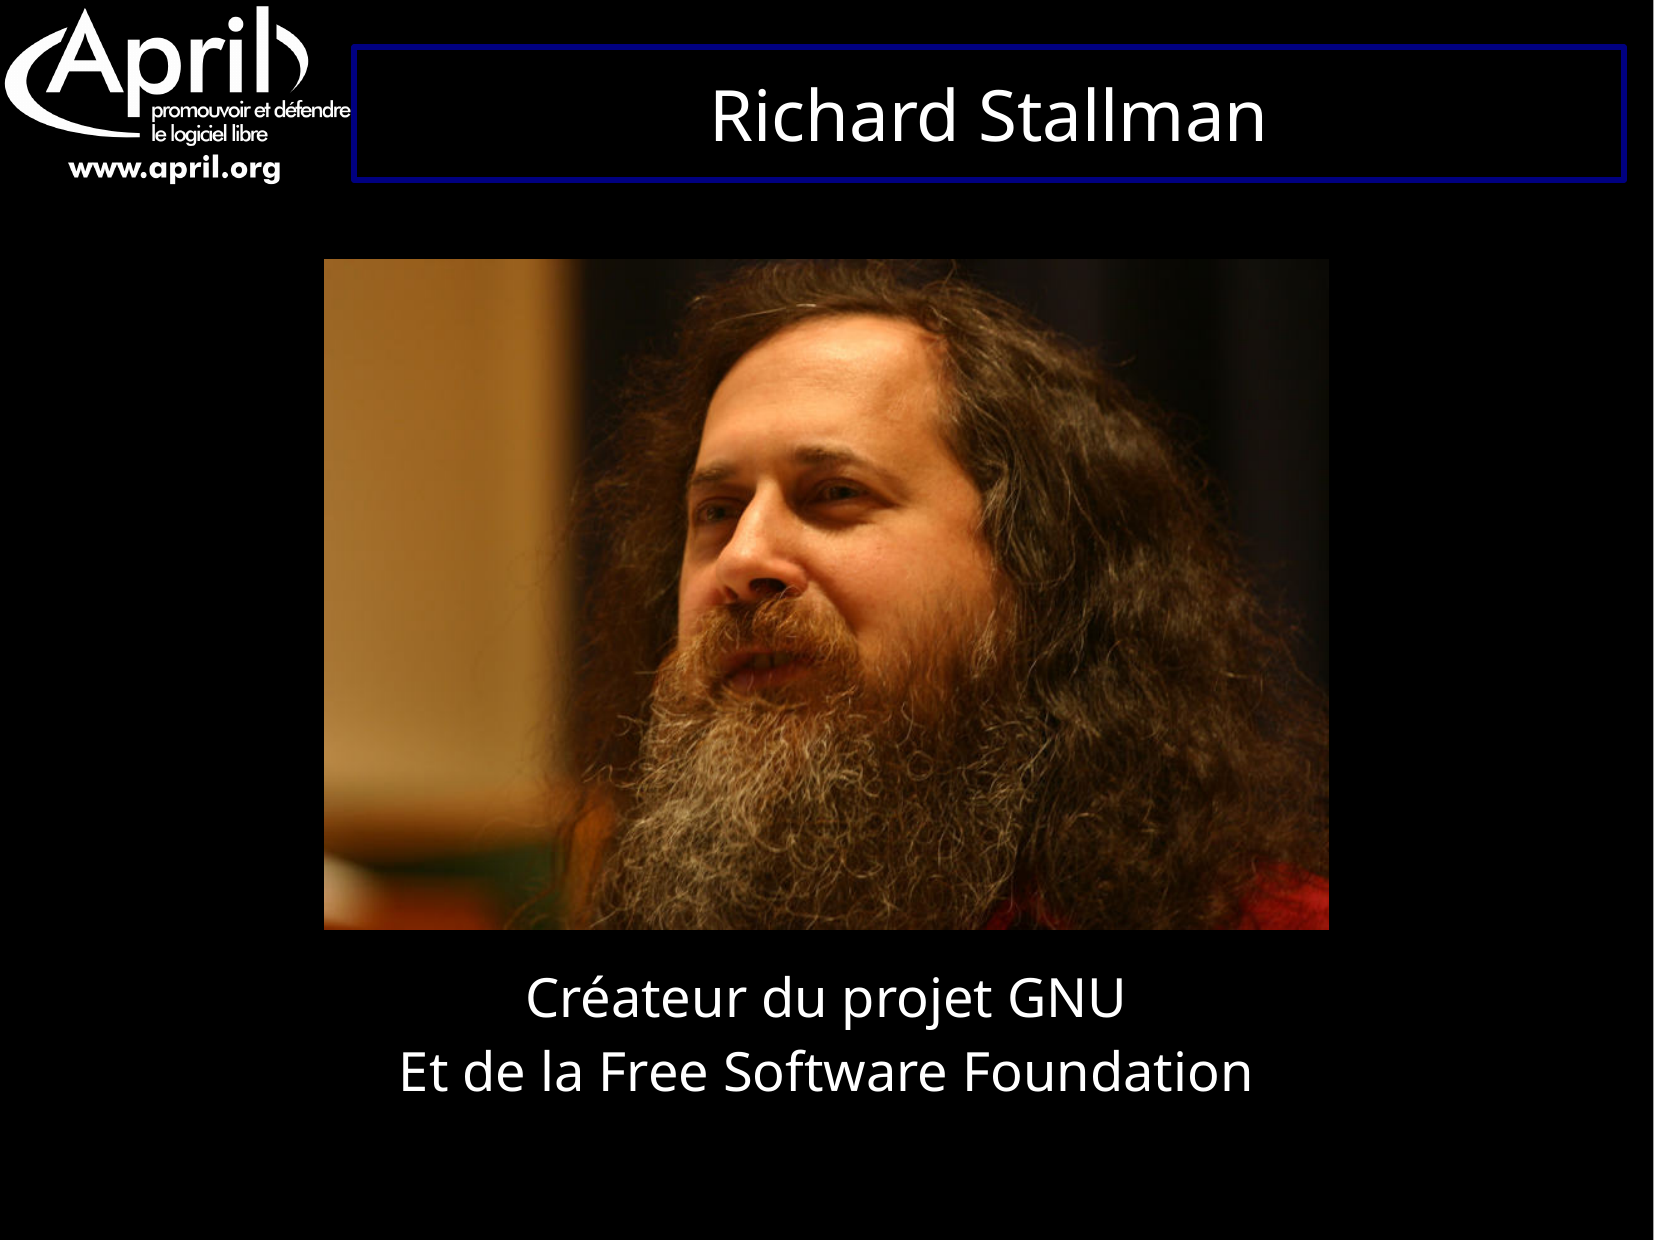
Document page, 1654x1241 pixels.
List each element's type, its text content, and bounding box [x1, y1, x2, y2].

text_box Créateur du projet GNU Et de la Free Software Foundation [191, 951, 1462, 1093]
picture [324, 259, 1329, 930]
title Richard Stallman [354, 47, 1625, 181]
picture [0, 0, 355, 200]
